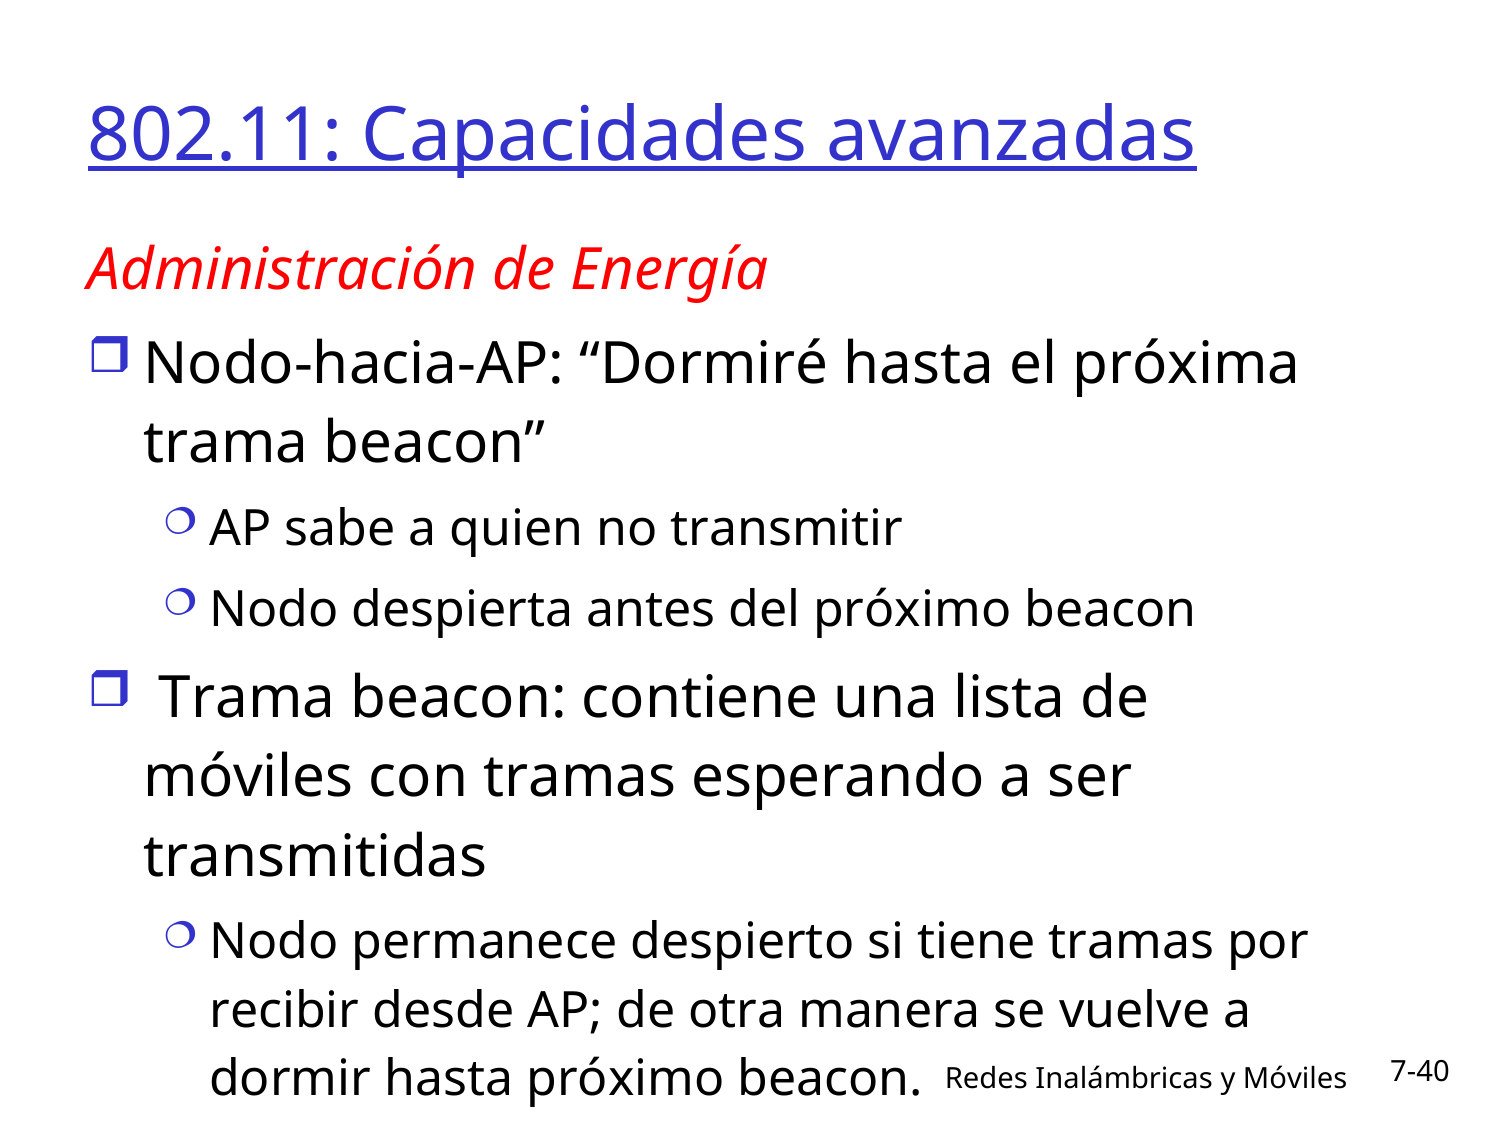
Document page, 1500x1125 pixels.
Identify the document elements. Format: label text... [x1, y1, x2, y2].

list Administración de Energía Nodo-hacia-AP: “Dormiré hasta el próxima trama beacon” AP sabe a quien no transmitir Nodo despierta antes del próximo beacon Trama beacon: contiene una lista de móviles con tramas esperando a ser transmitidas Nodo permanece despierto si tiene tramas por recibir desde AP; de otra manera se vuelve a dormir hasta próximo beacon. [87, 227, 1363, 995]
title 802.11: Capacidades avanzadas [87, 23, 1363, 227]
